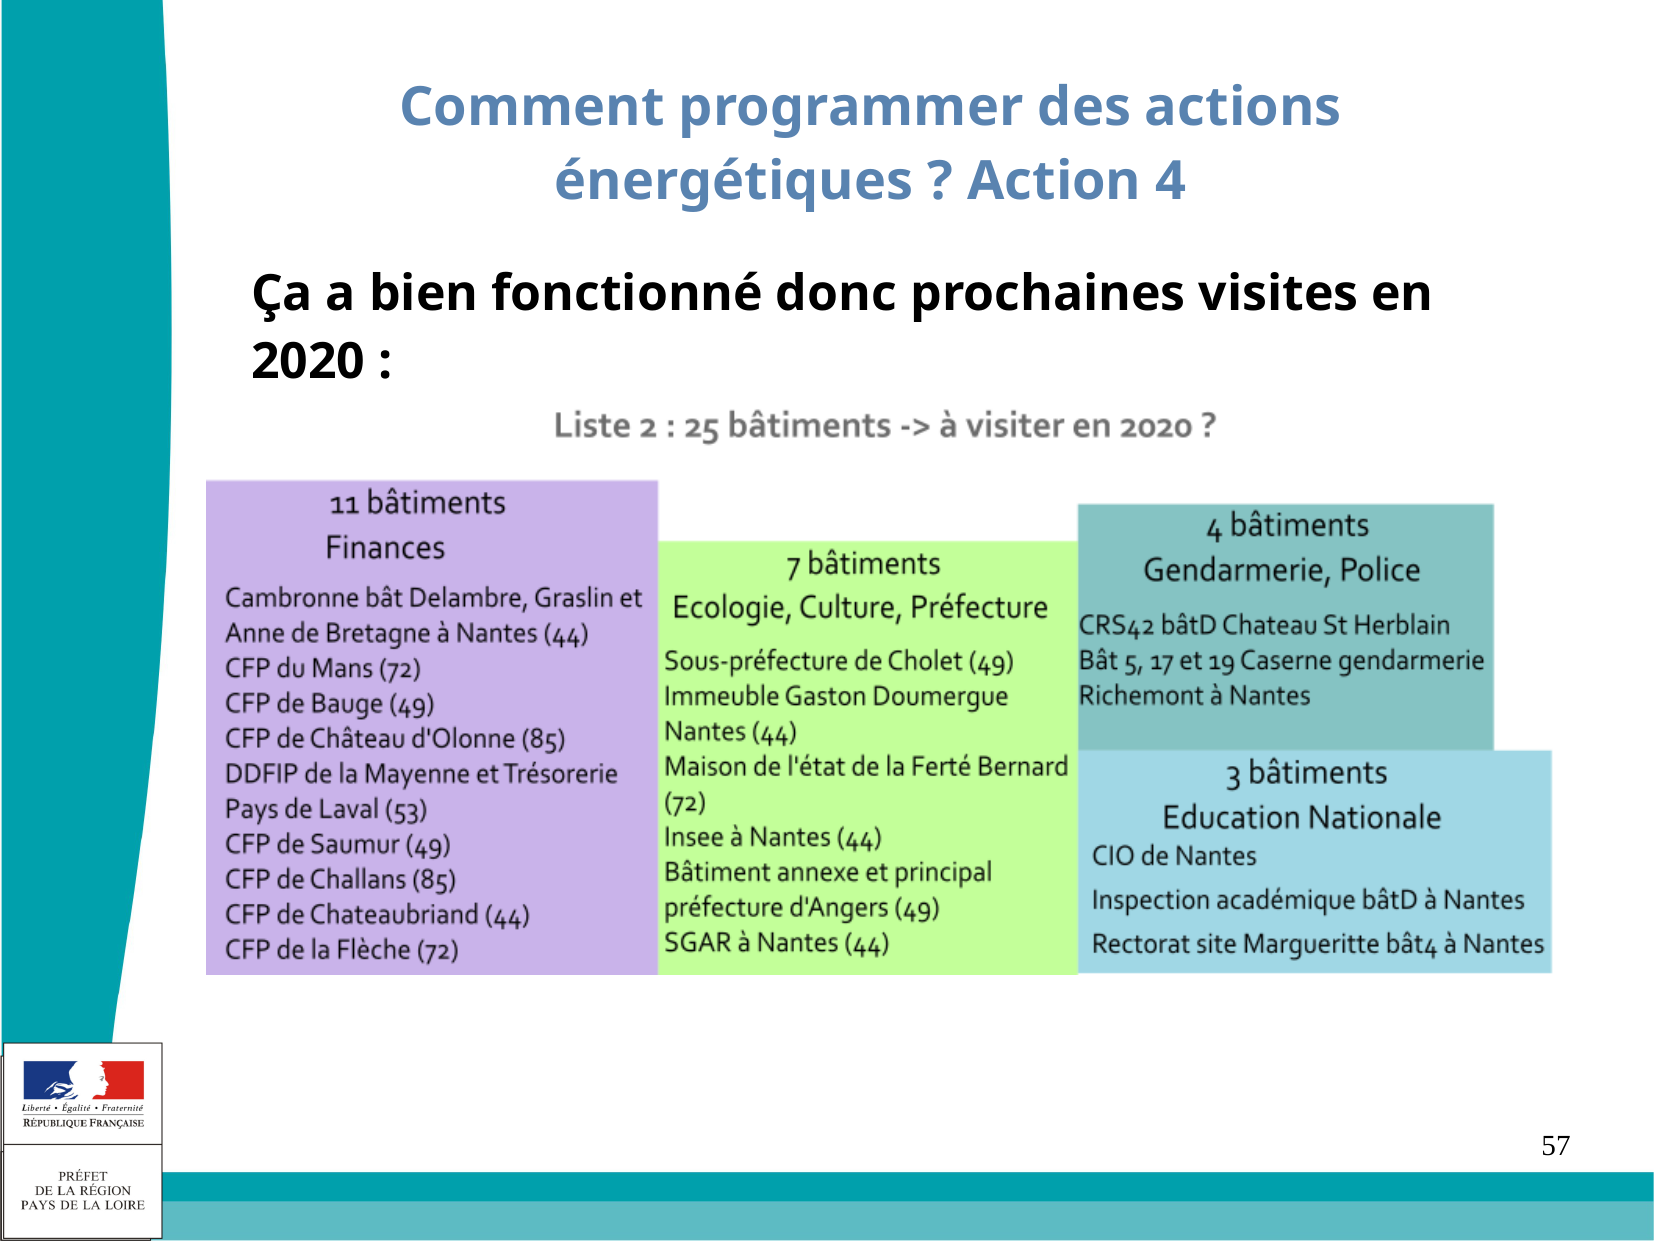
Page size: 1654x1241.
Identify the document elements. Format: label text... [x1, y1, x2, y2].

text_box Comment programmer des actions énergétiques ? Action 4 [206, 59, 1536, 184]
picture [0, 0, 1654, 1241]
text_box Ça a bien fonctionné donc prochaines visites en 2020 : [236, 249, 1477, 352]
